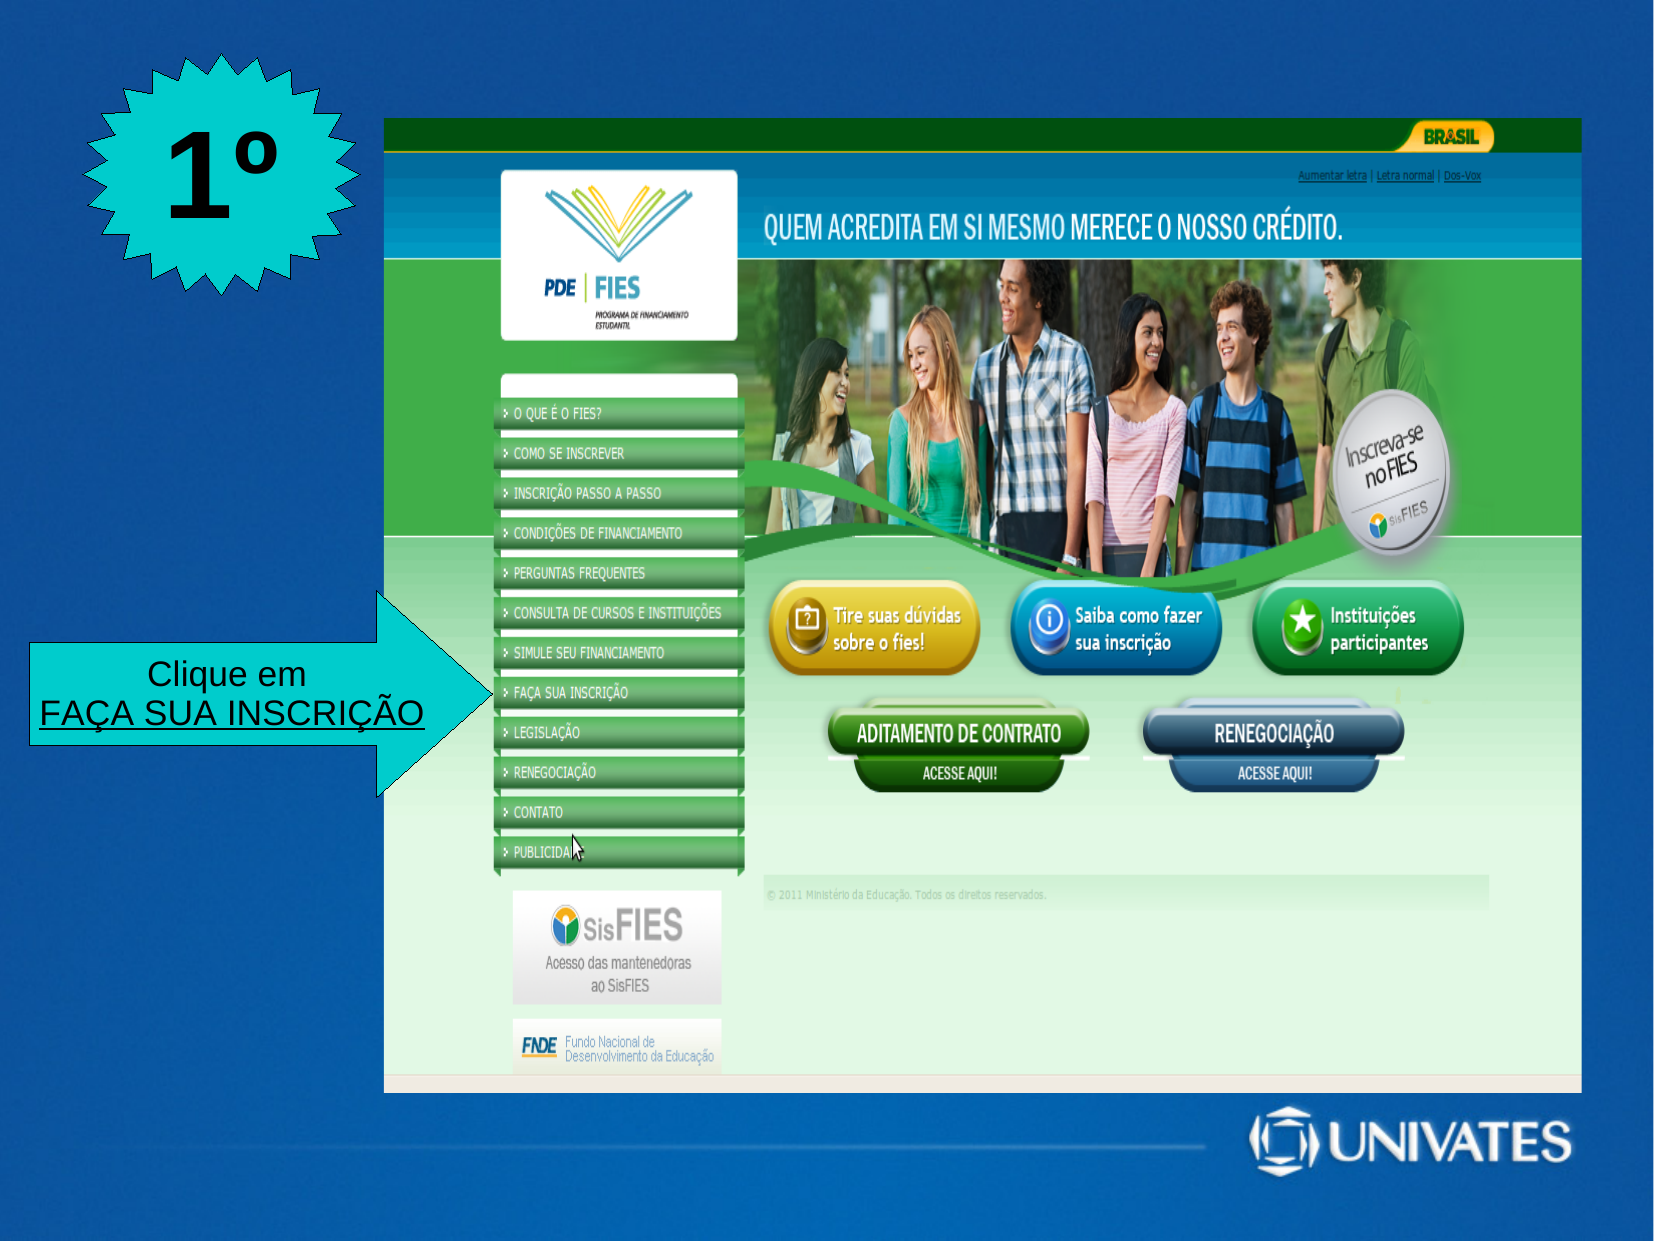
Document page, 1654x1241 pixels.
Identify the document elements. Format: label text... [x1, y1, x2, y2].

text_box [217, 53, 226, 59]
title 1º [59, 59, 384, 296]
picture [0, 0, 1654, 1241]
text_box Clique em FAÇA SUA INSCRIÇÃO [29, 590, 493, 798]
